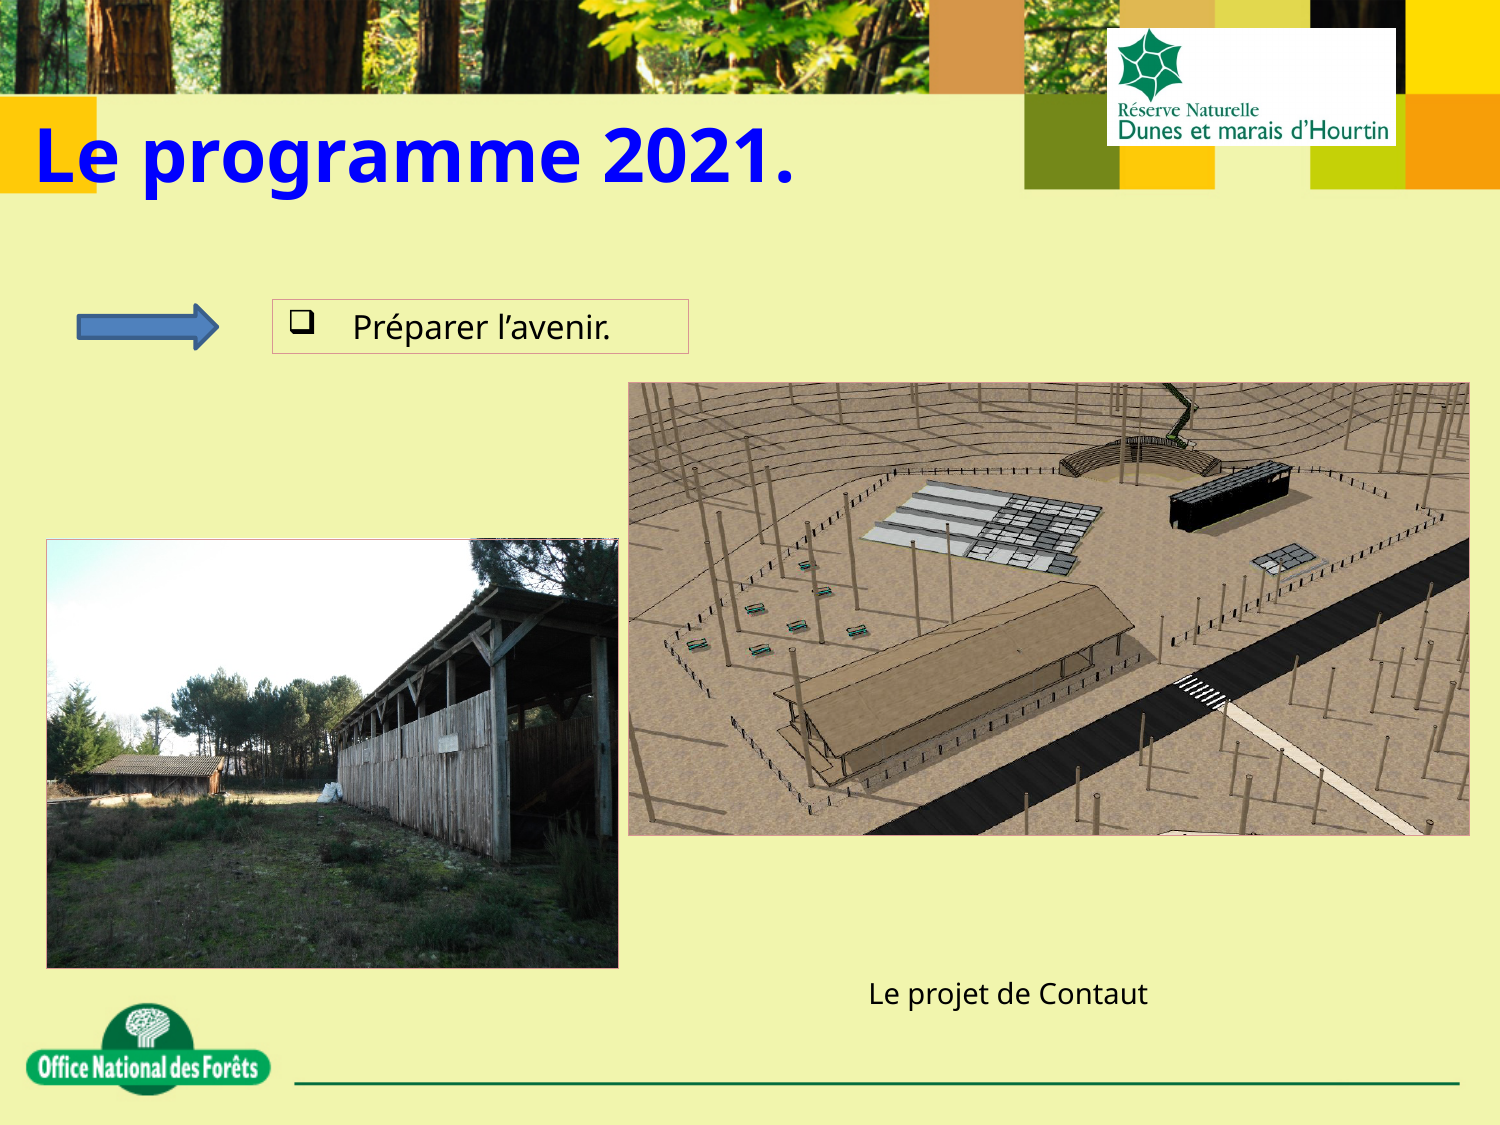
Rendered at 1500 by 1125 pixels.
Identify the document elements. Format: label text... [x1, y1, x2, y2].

text_box Préparer l’avenir. [272, 299, 689, 354]
picture [0, 0, 1500, 1125]
text_box Le programme 2021. [18, 112, 1278, 250]
text_box Le projet de Contaut [853, 968, 1361, 1018]
text_box [78, 305, 218, 349]
